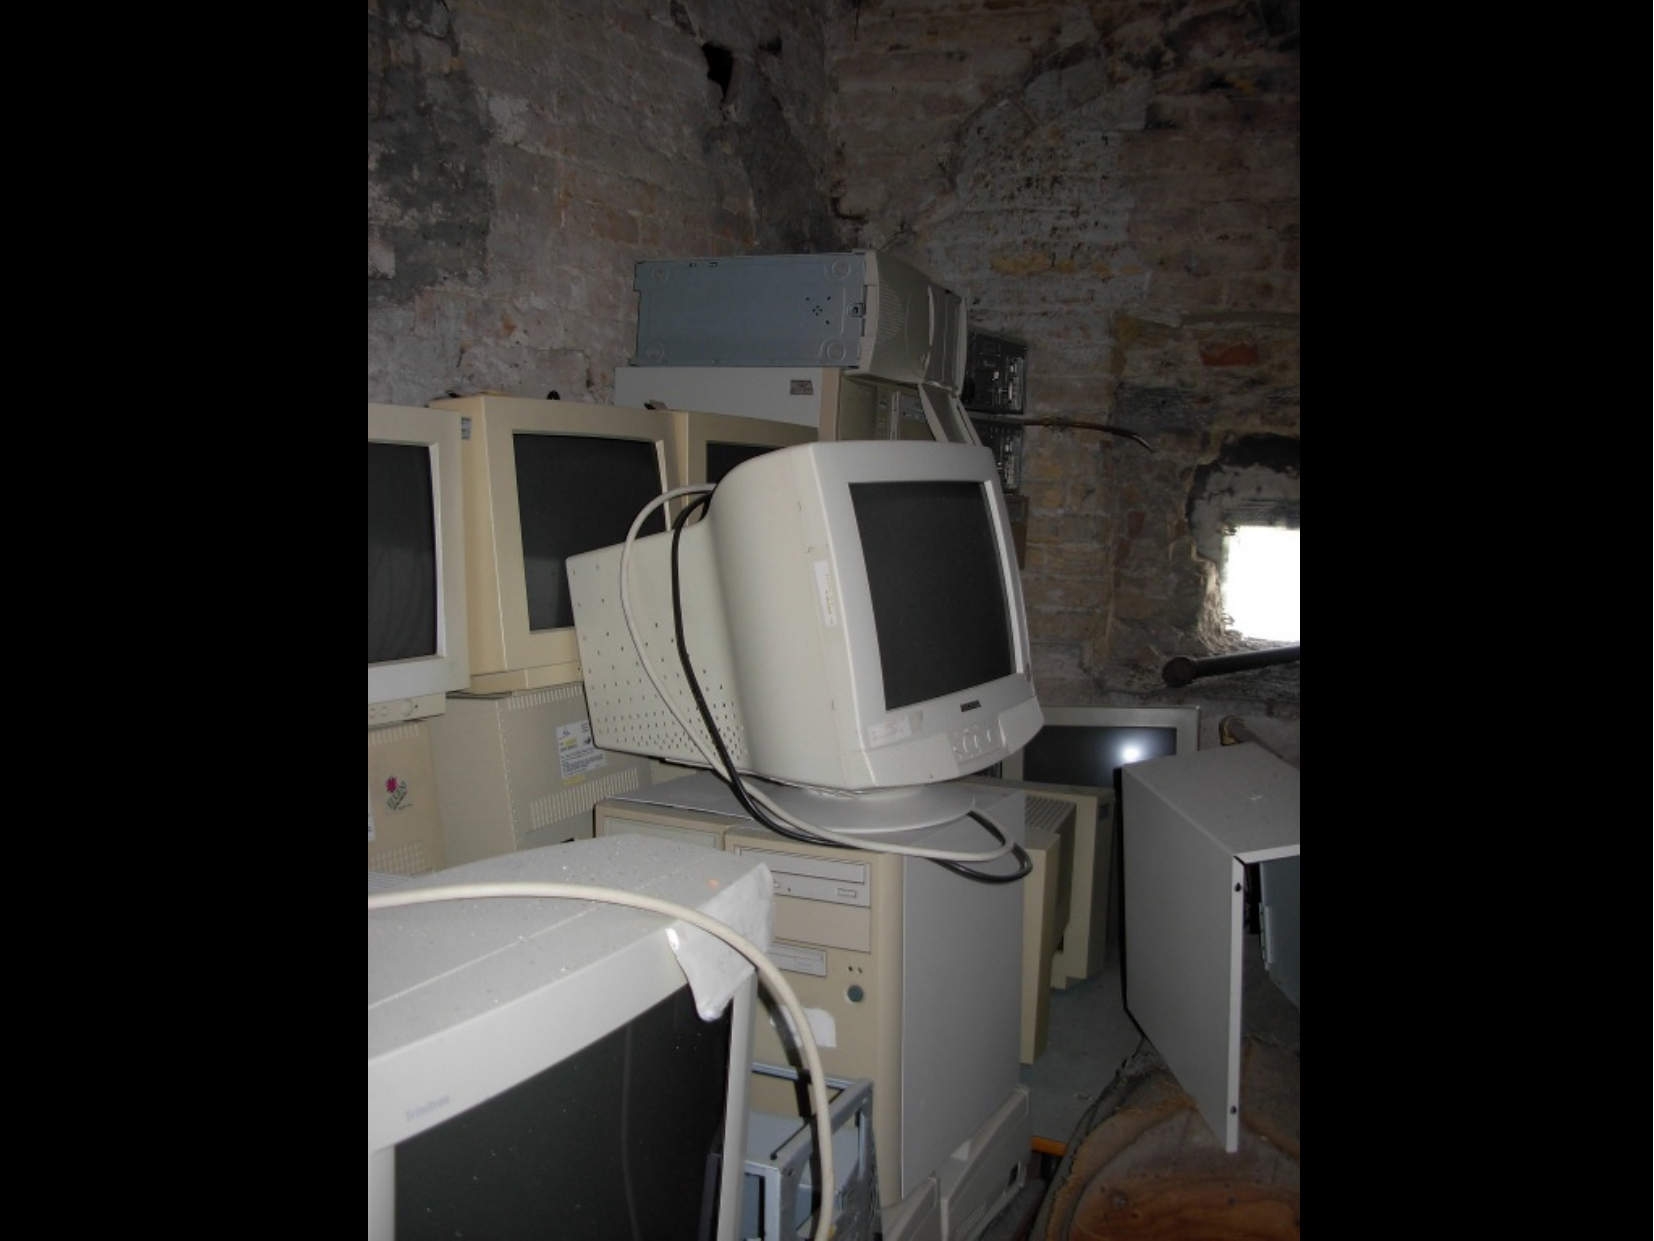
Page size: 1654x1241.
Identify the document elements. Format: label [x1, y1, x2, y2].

picture [368, 0, 1300, 1241]
